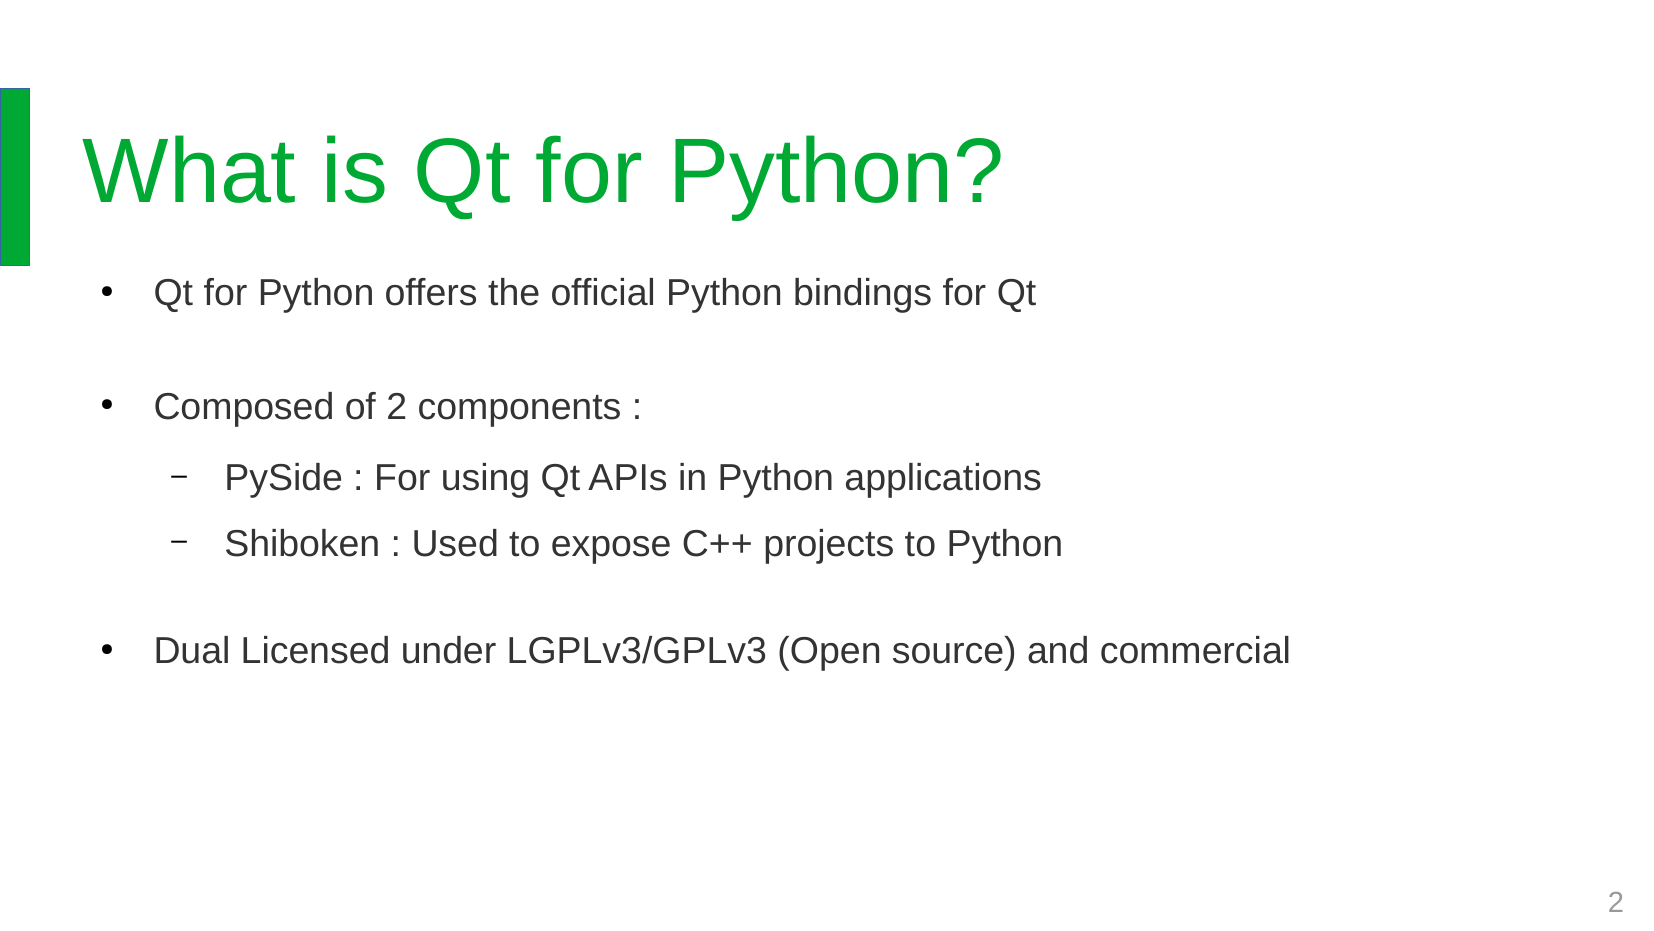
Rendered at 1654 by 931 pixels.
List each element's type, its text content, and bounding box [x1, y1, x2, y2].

title What is Qt for Python? [82, 92, 1571, 249]
list Qt for Python offers the official Python bindings for Qt Composed of 2 components : PySide : For using Qt APIs in Python applications Shiboken : Used to expose C++ projects to Python Dual Licensed under LGPLv3/GPLv3 (Open source) and commercial [82, 271, 1571, 851]
